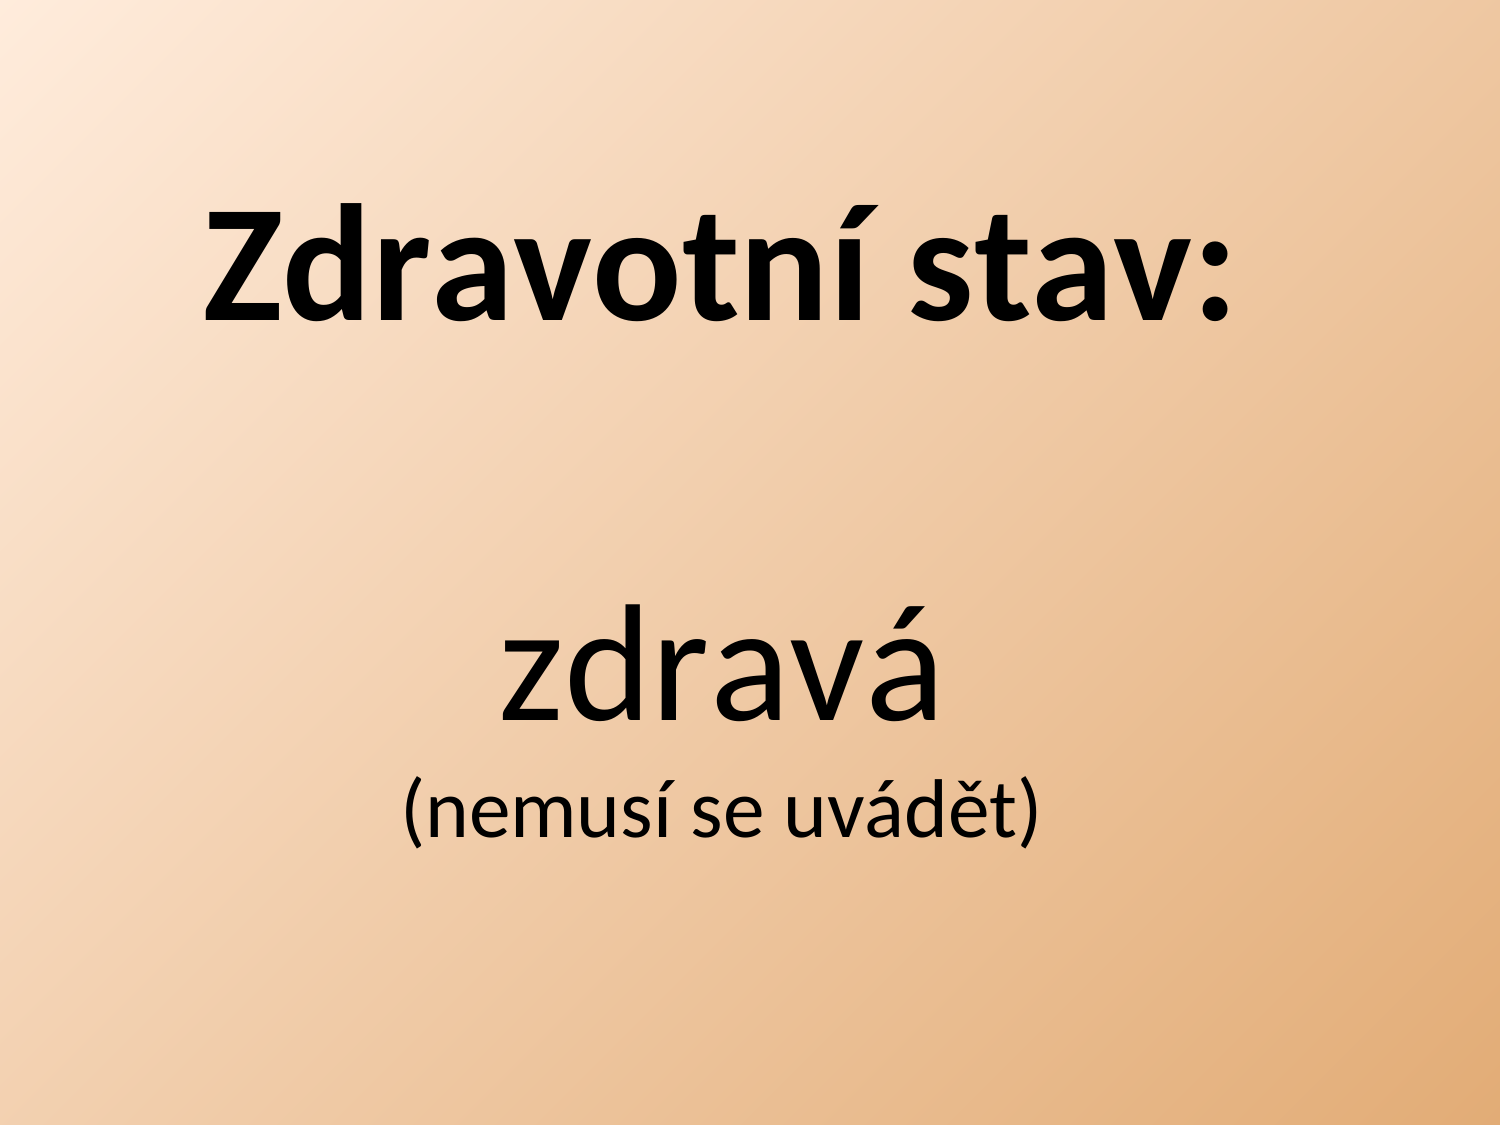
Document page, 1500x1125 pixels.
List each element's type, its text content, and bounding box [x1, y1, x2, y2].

title Zdravotní stav: zdravá (nemusí se uvádět) [46, 146, 1397, 862]
